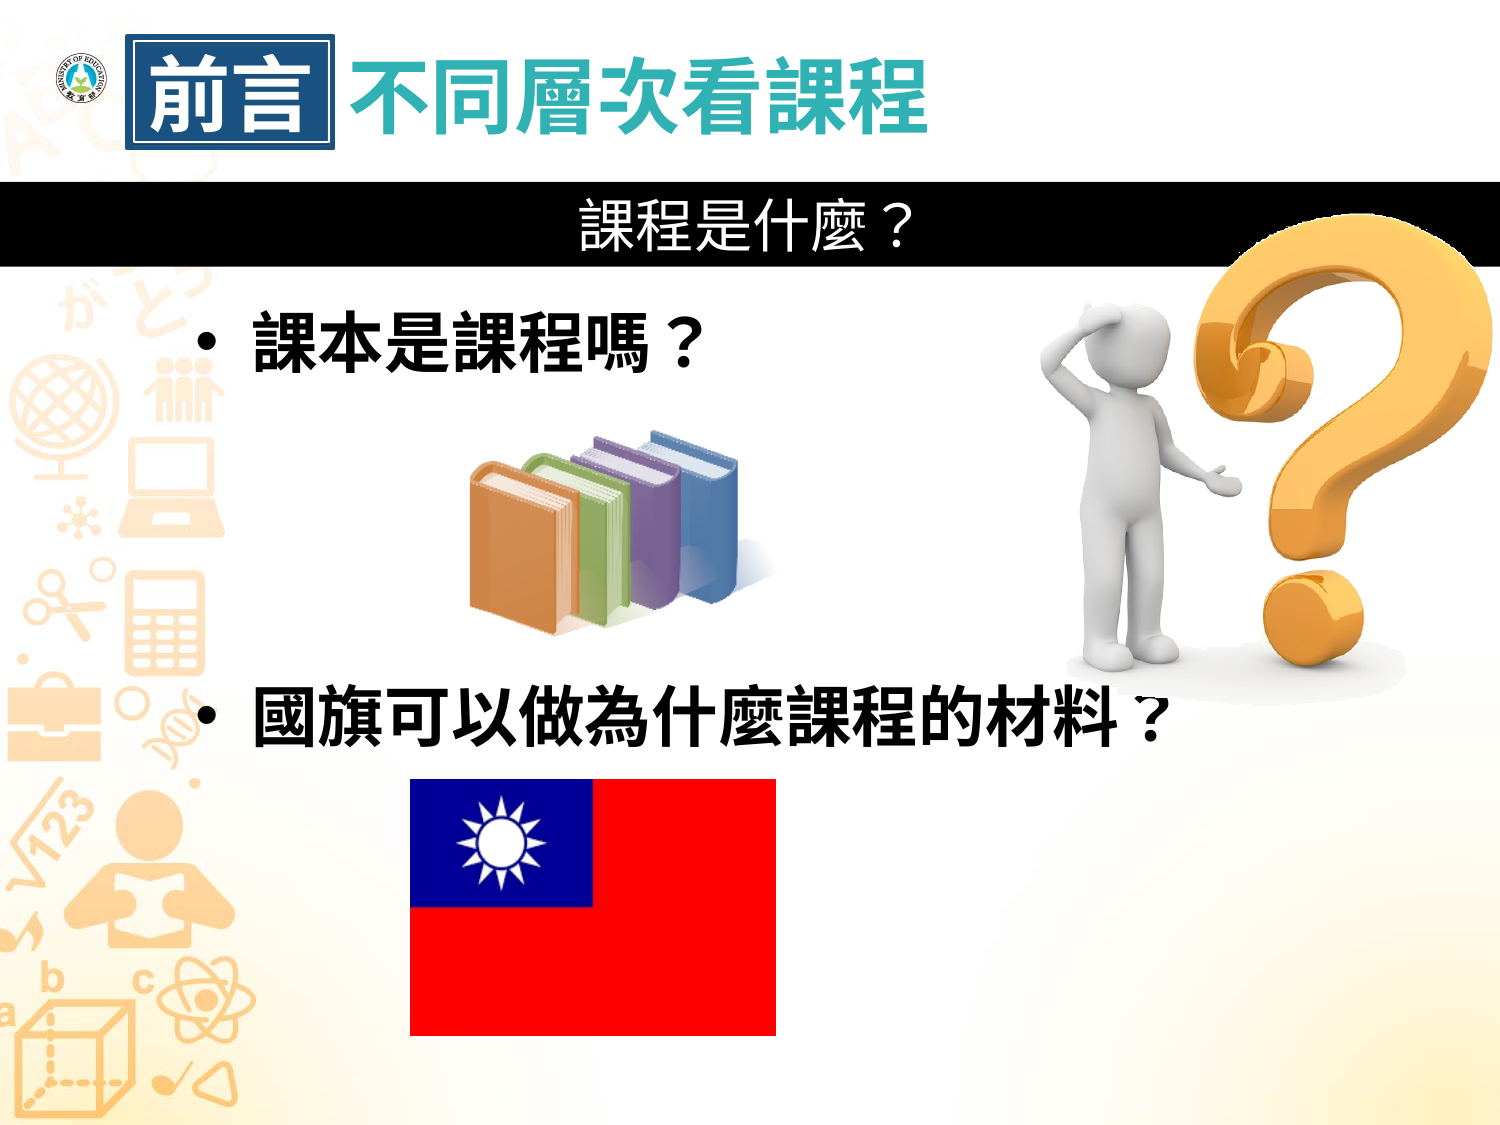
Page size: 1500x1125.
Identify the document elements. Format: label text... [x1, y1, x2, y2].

text_box 前言 [127, 36, 333, 149]
picture [469, 426, 741, 637]
text_box 課程是什麼？ [0, 181, 948, 267]
picture [0, 0, 1500, 1125]
text_box 不同層次看課程 [333, 36, 1478, 149]
text_box [481, 823, 521, 864]
list 課本是課程嗎？ 國旗可以做為什麼課程的材料？ [180, 293, 1500, 1036]
